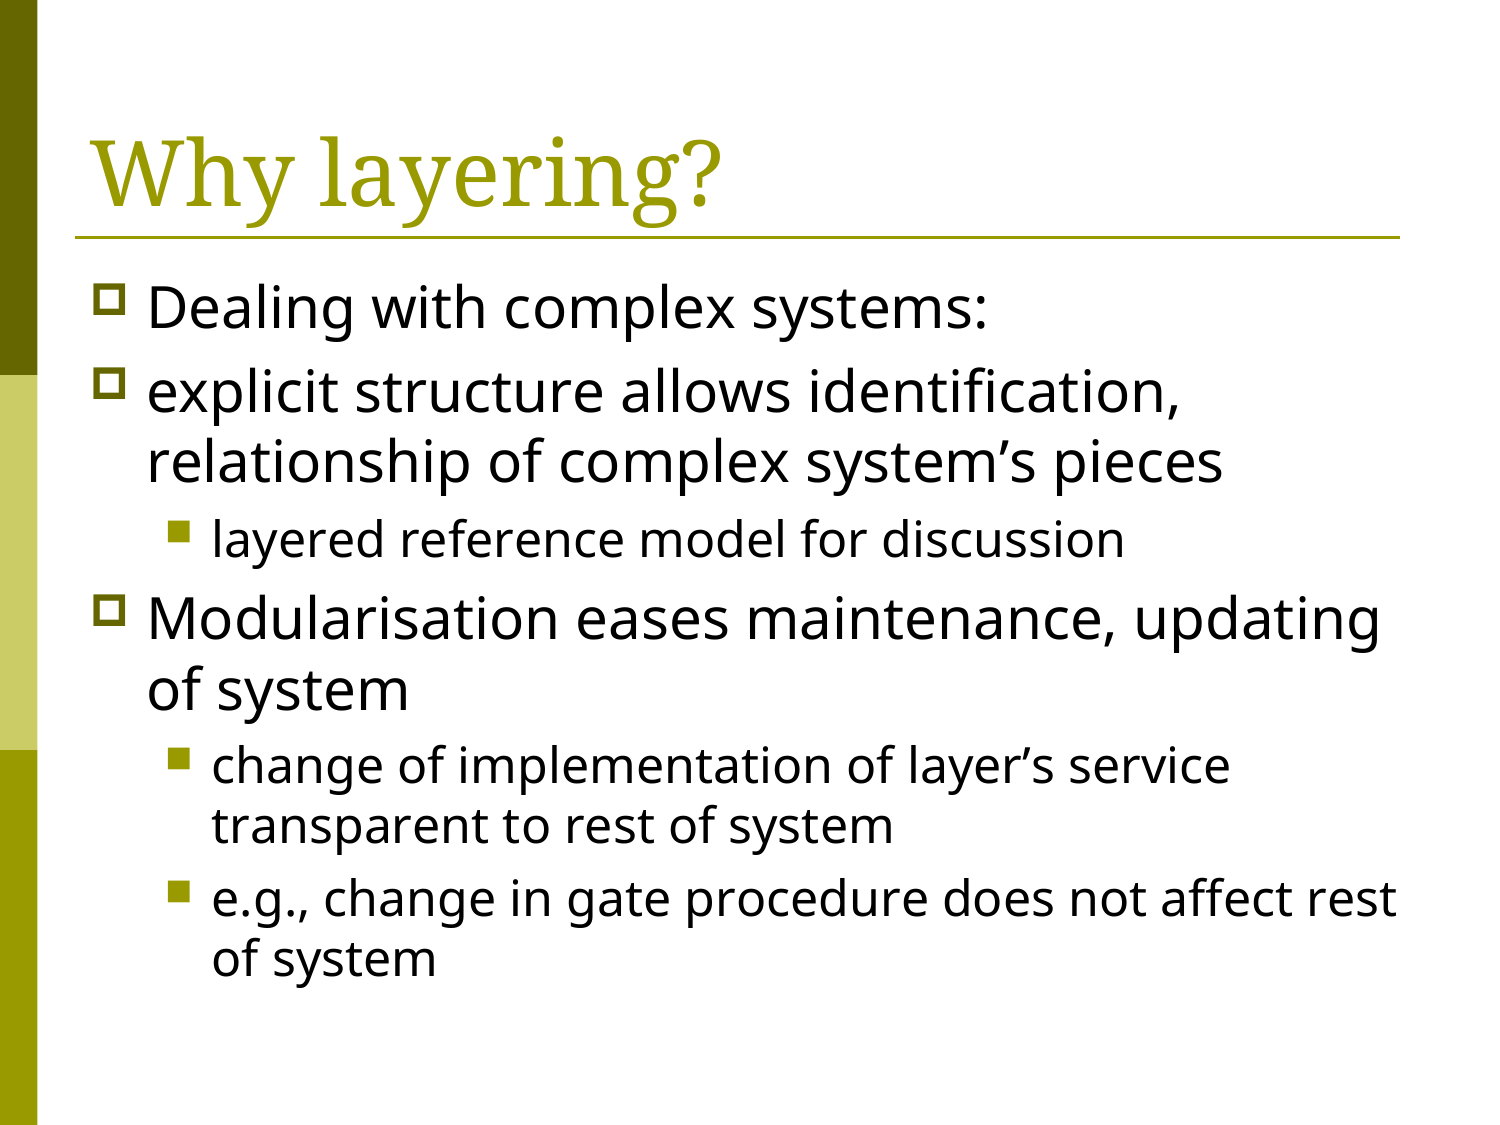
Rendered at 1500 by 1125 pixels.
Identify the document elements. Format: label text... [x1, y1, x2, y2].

list Dealing with complex systems: explicit structure allows identification, relationship of complex system’s pieces layered reference model for discussion Modularisation eases maintenance, updating of system change of implementation of layer’s service transparent to rest of system e.g., change in gate procedure does not affect rest of system [75, 262, 1426, 1006]
title Why layering? [75, 45, 1426, 233]
